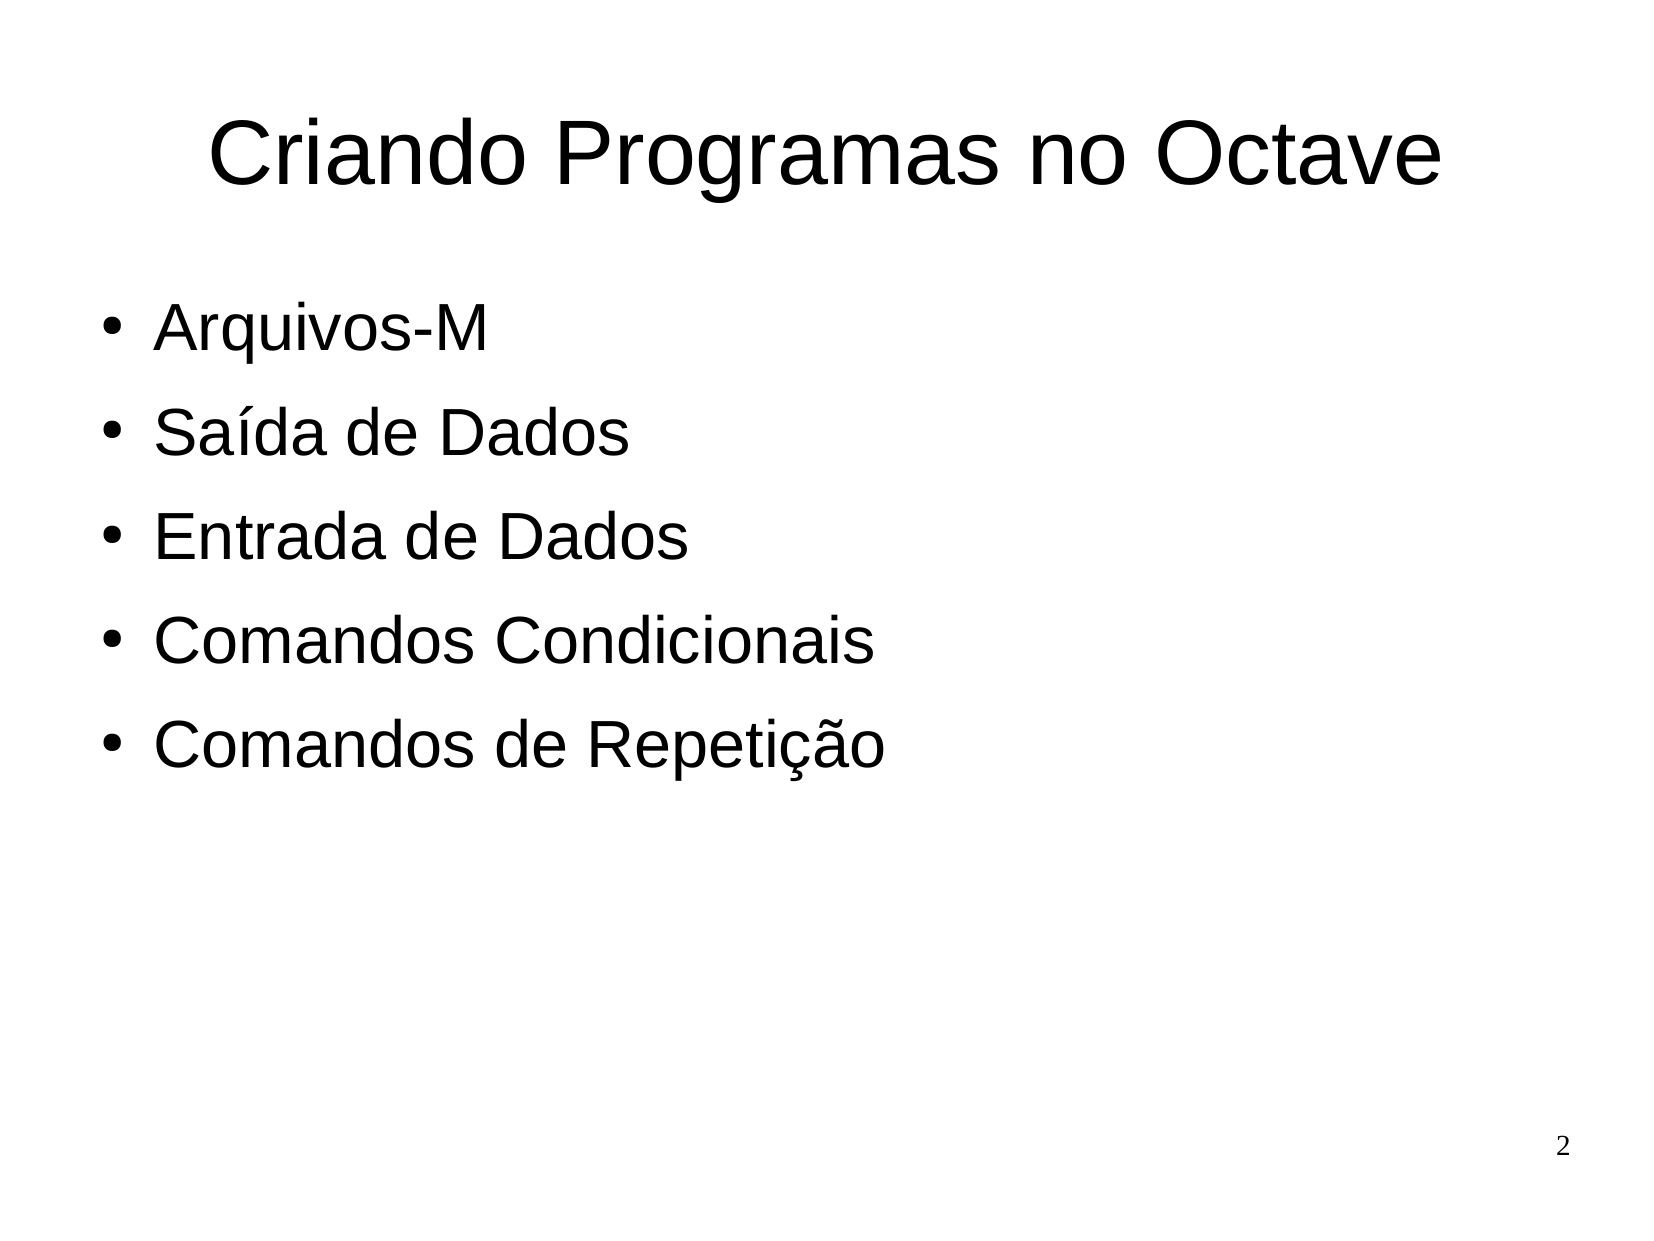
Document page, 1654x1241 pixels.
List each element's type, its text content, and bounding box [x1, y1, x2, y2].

list Arquivos-M Saída de Dados Entrada de Dados Comandos Condicionais Comandos de Repetição [82, 290, 1571, 1010]
title Criando Programas no Octave [82, 49, 1571, 257]
